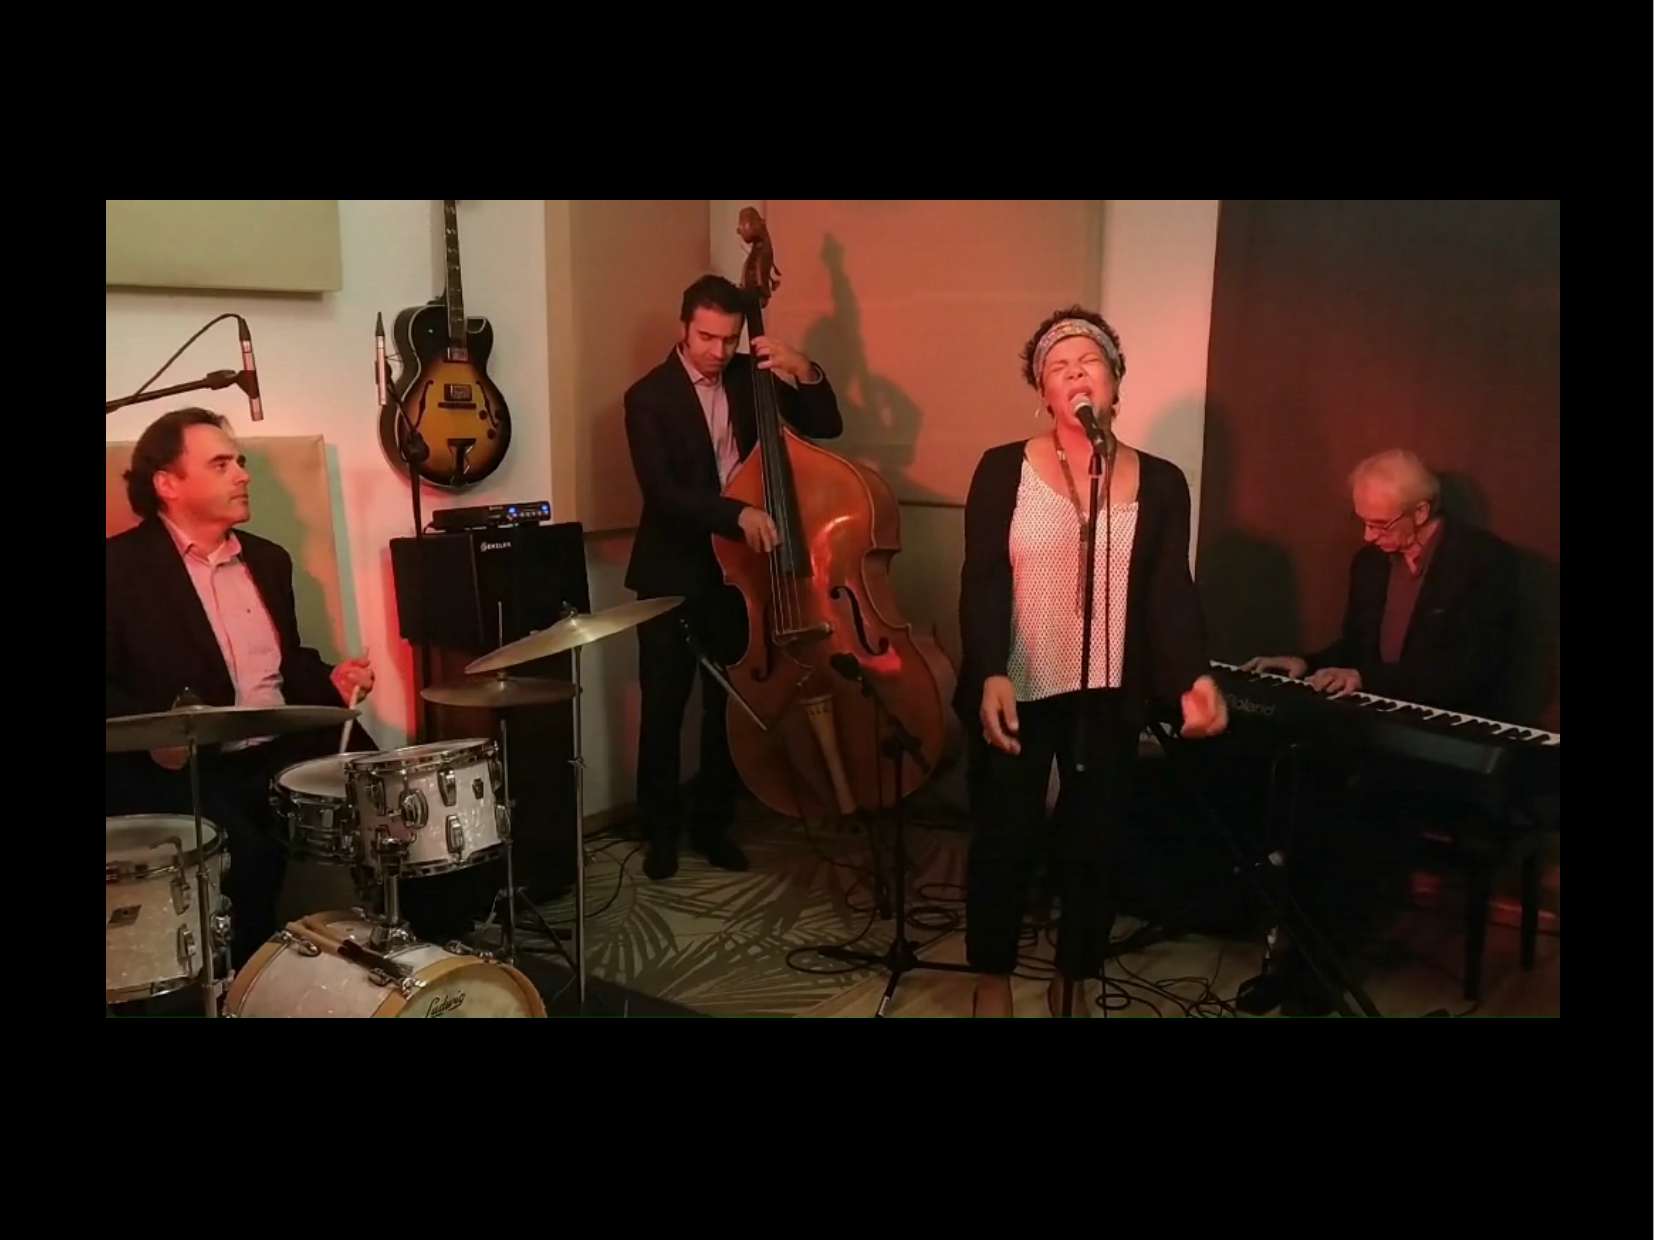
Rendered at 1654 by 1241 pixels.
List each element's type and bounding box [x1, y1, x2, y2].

picture [106, 200, 1560, 1018]
